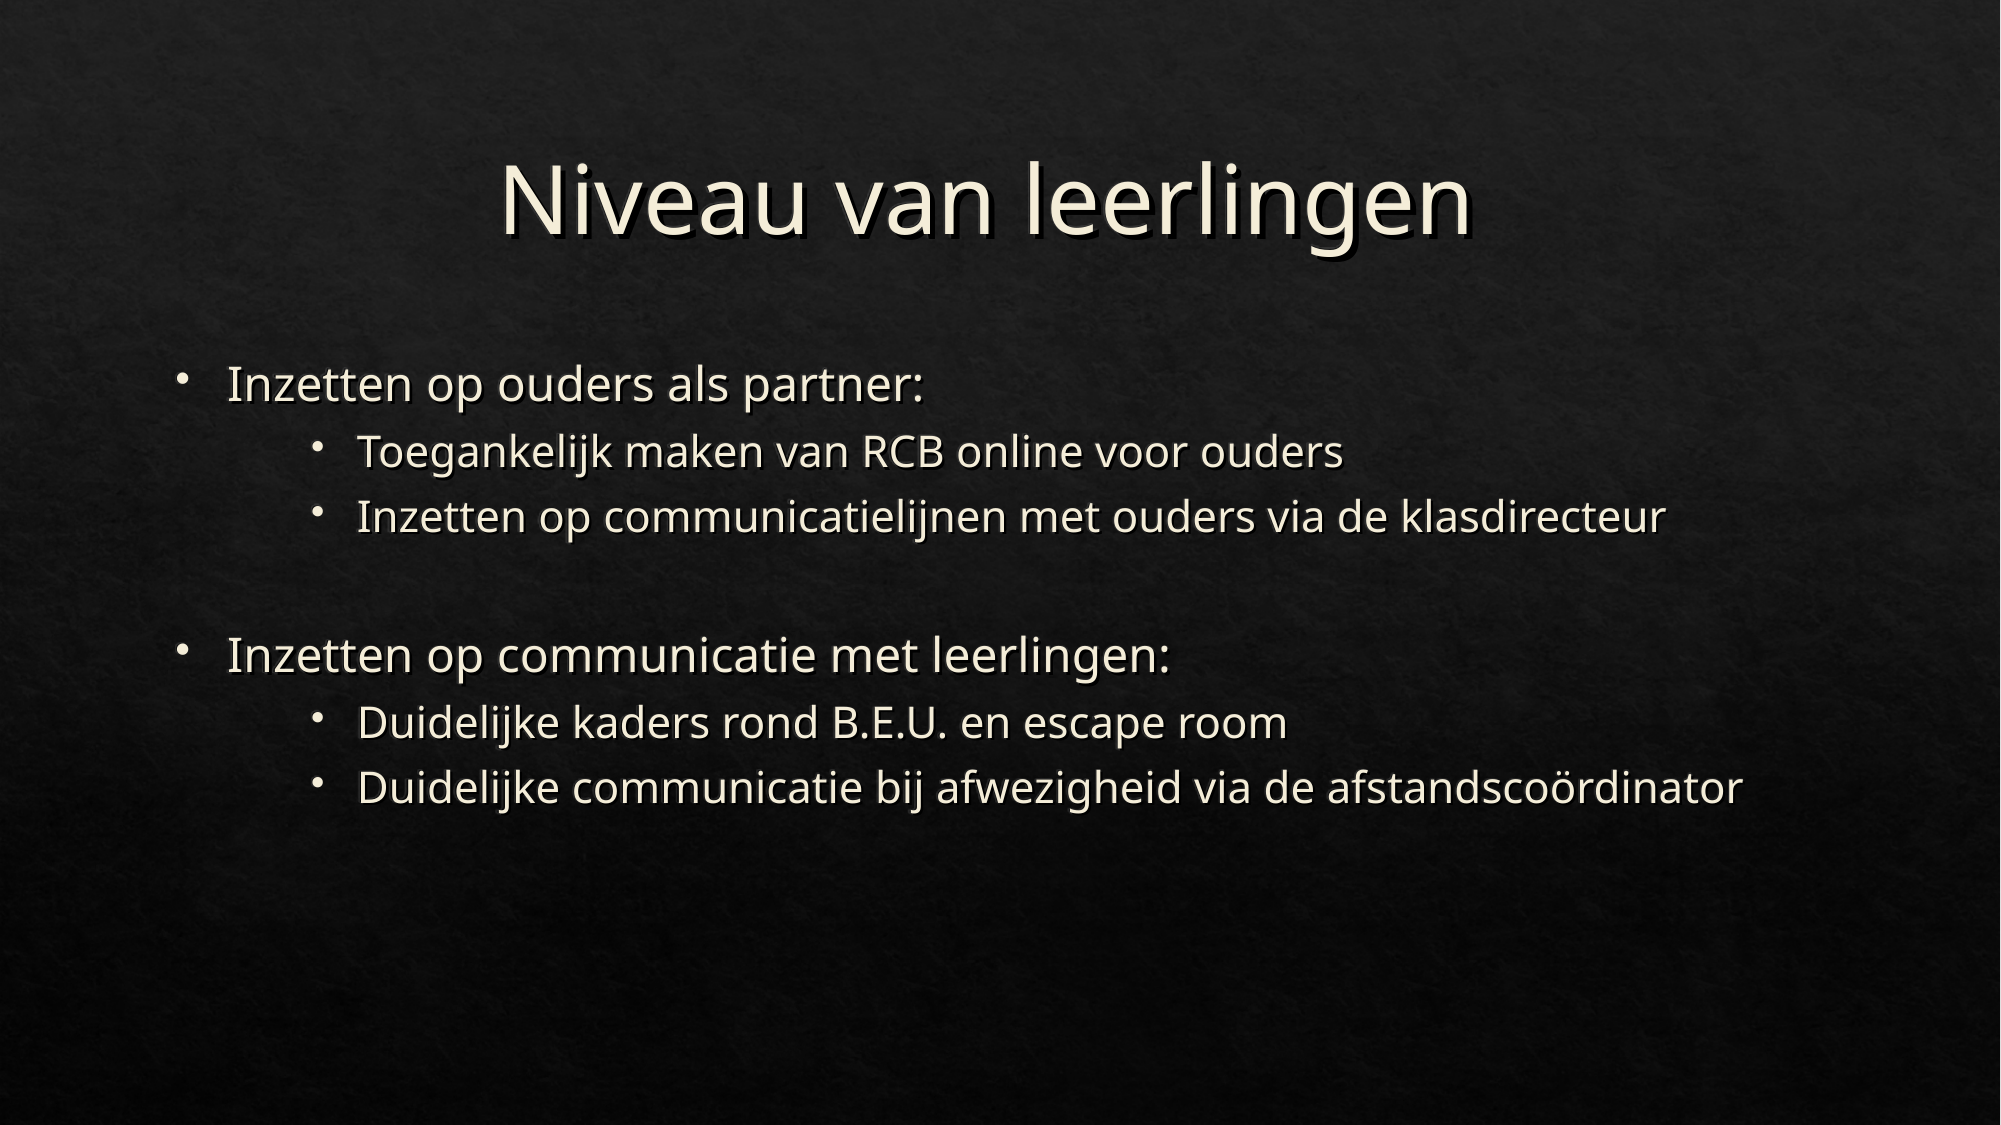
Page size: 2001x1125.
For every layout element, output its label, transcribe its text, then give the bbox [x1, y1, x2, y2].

list Inzetten op ouders als partner: Toegankelijk maken van RCB online voor ouders Inzetten op communicatielijnen met ouders via de klasdirecteur Inzetten op communicatie met leerlingen: Duidelijke kaders rond B.E.U. en escape room Duidelijke communicatie bij afwezigheid via de afstandscoördinator [149, 340, 1849, 951]
title Niveau van leerlingen [149, 99, 1849, 307]
